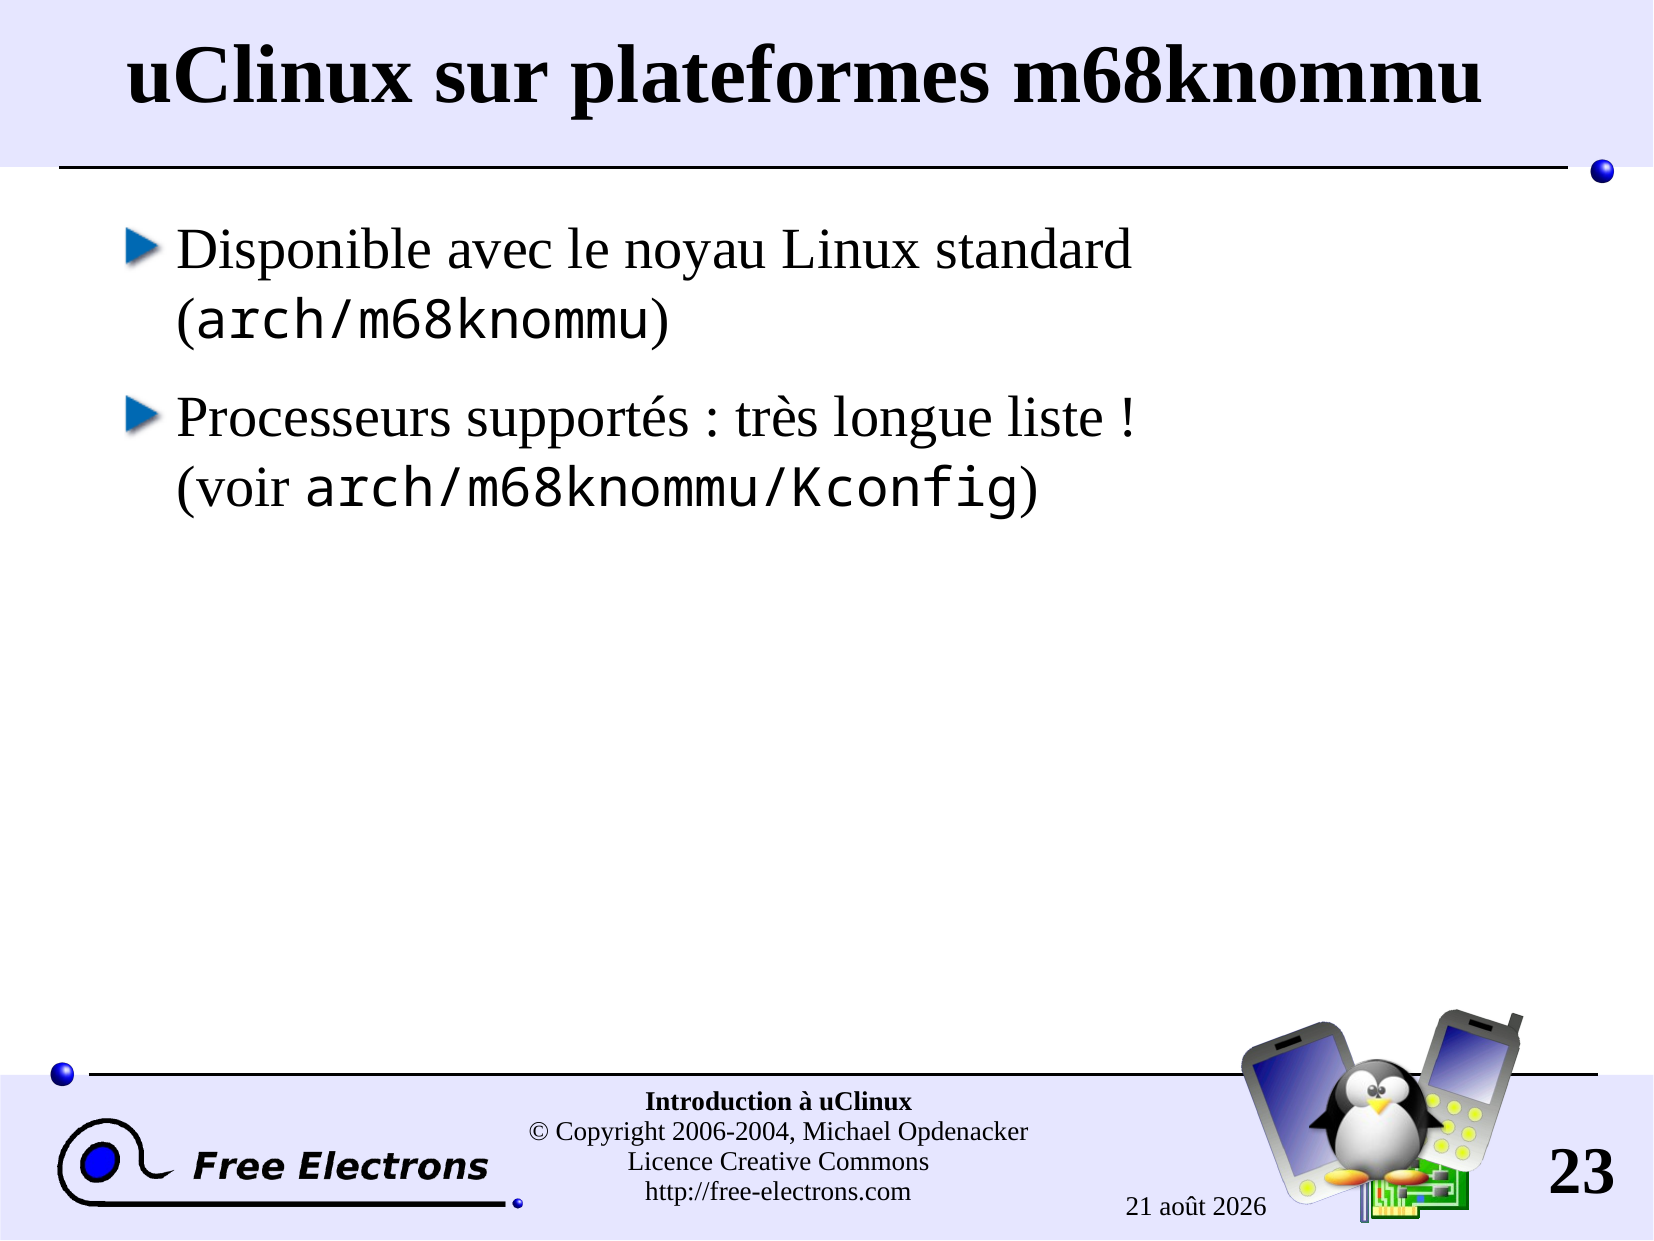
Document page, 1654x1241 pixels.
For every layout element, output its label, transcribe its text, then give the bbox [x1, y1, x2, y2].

picture [50, 1107, 527, 1216]
picture [1231, 1007, 1538, 1241]
list Disponible avec le noyau Linux standard (arch/m68knommu) Processeurs supportés : très longue liste ! (voir arch/m68knommu/Kconfig) [105, 216, 1518, 1066]
title uClinux sur plateformes m68knommu [60, 20, 1551, 130]
